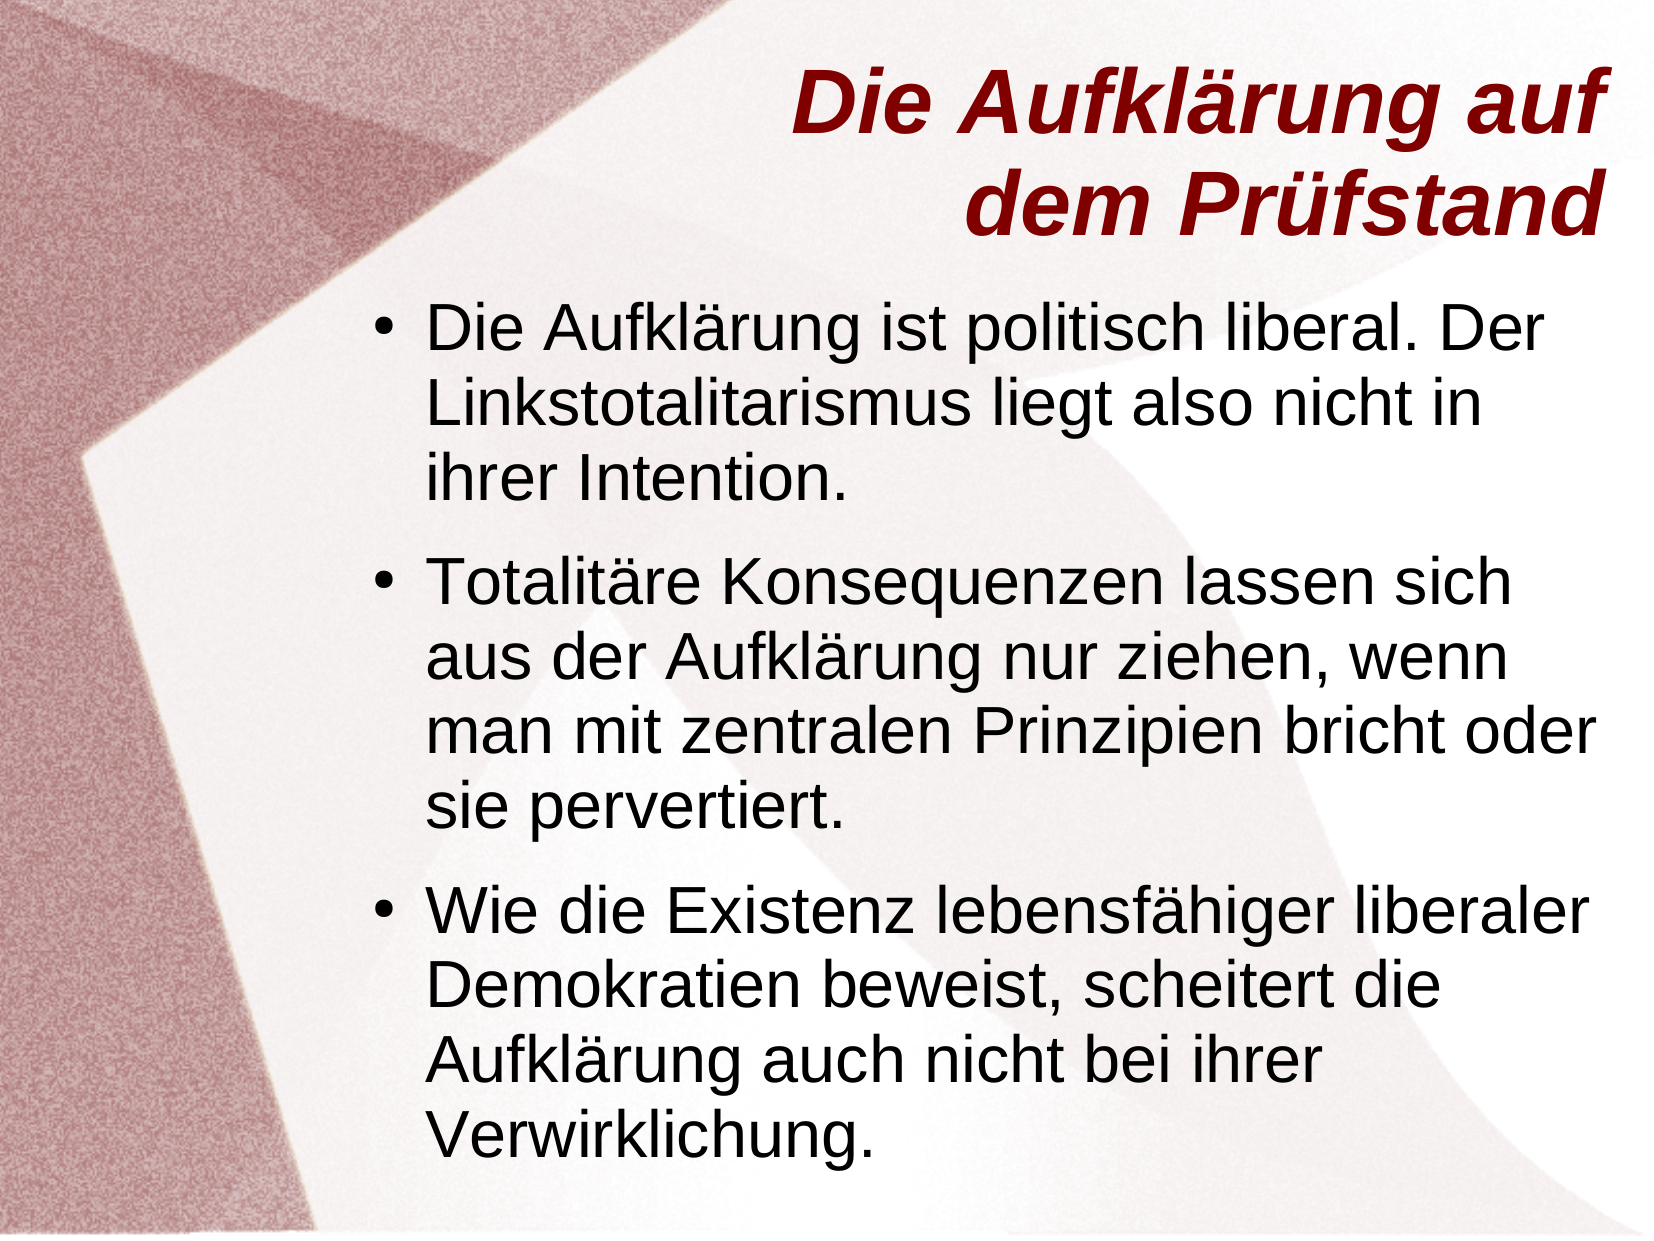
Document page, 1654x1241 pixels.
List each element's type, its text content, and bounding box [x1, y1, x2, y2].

picture [0, 0, 1654, 1241]
list Die Aufklärung ist politisch liberal. Der Linkstotalitarismus liegt also nicht in ihrer Intention. Totalitäre Konsequenzen lassen sich aus der Aufklärung nur ziehen, wenn man mit zentralen Prinzipien bricht oder sie pervertiert. Wie die Existenz lebensfähiger liberaler Demokratien beweist, scheitert die Aufklärung auch nicht bei ihrer Verwirklichung. [354, 290, 1601, 1172]
title Die Aufklärung auf dem Prüfstand [596, 50, 1607, 256]
